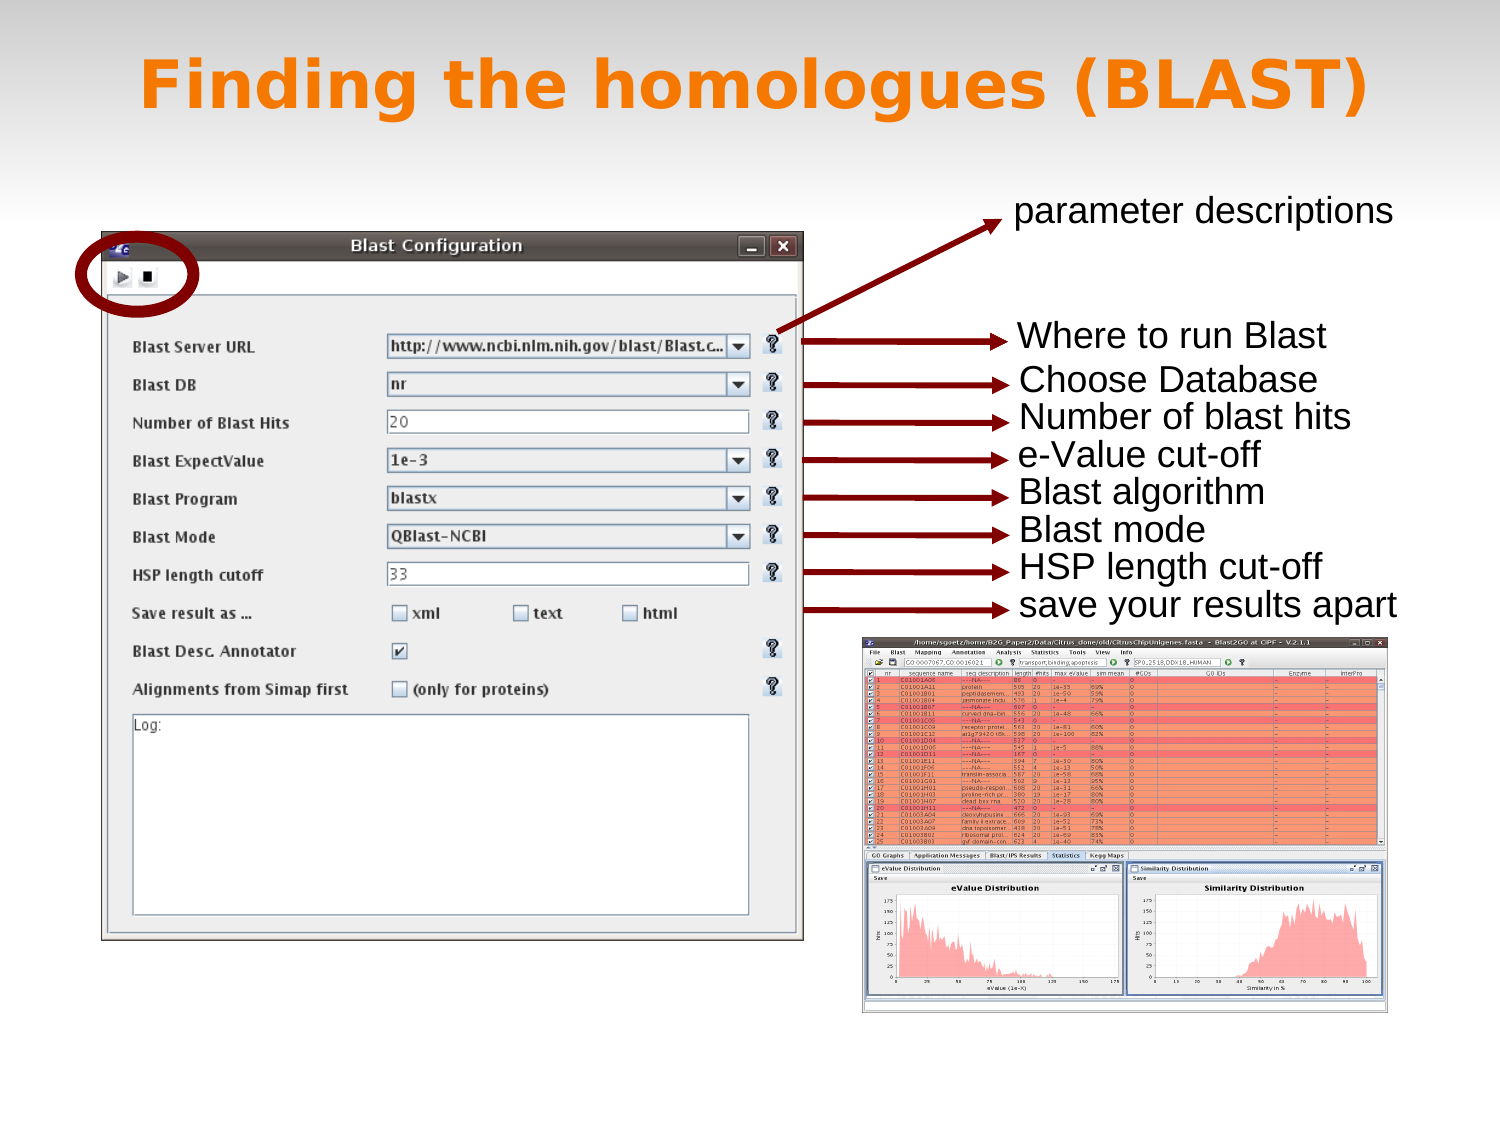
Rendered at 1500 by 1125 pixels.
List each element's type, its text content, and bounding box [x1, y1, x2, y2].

picture [101, 231, 804, 941]
picture [101, 231, 121, 238]
text_box Number of blast hits [1004, 393, 1367, 451]
text_box parameter descriptions [998, 187, 1409, 245]
text_box Where to run Blast [1002, 311, 1342, 369]
picture [862, 637, 1388, 1013]
title Finding the homologues (BLAST)‏ [88, 0, 1423, 186]
text_box Blast algorithm [1003, 468, 1281, 526]
text_box Blast mode [1004, 505, 1222, 542]
text_box Choose Database [1004, 355, 1334, 393]
text_box HSP length cut-off [1004, 542, 1338, 580]
text_box save your results apart [1004, 580, 1413, 638]
picture [101, 243, 187, 305]
text_box e-Value cut-off [1002, 430, 1277, 488]
